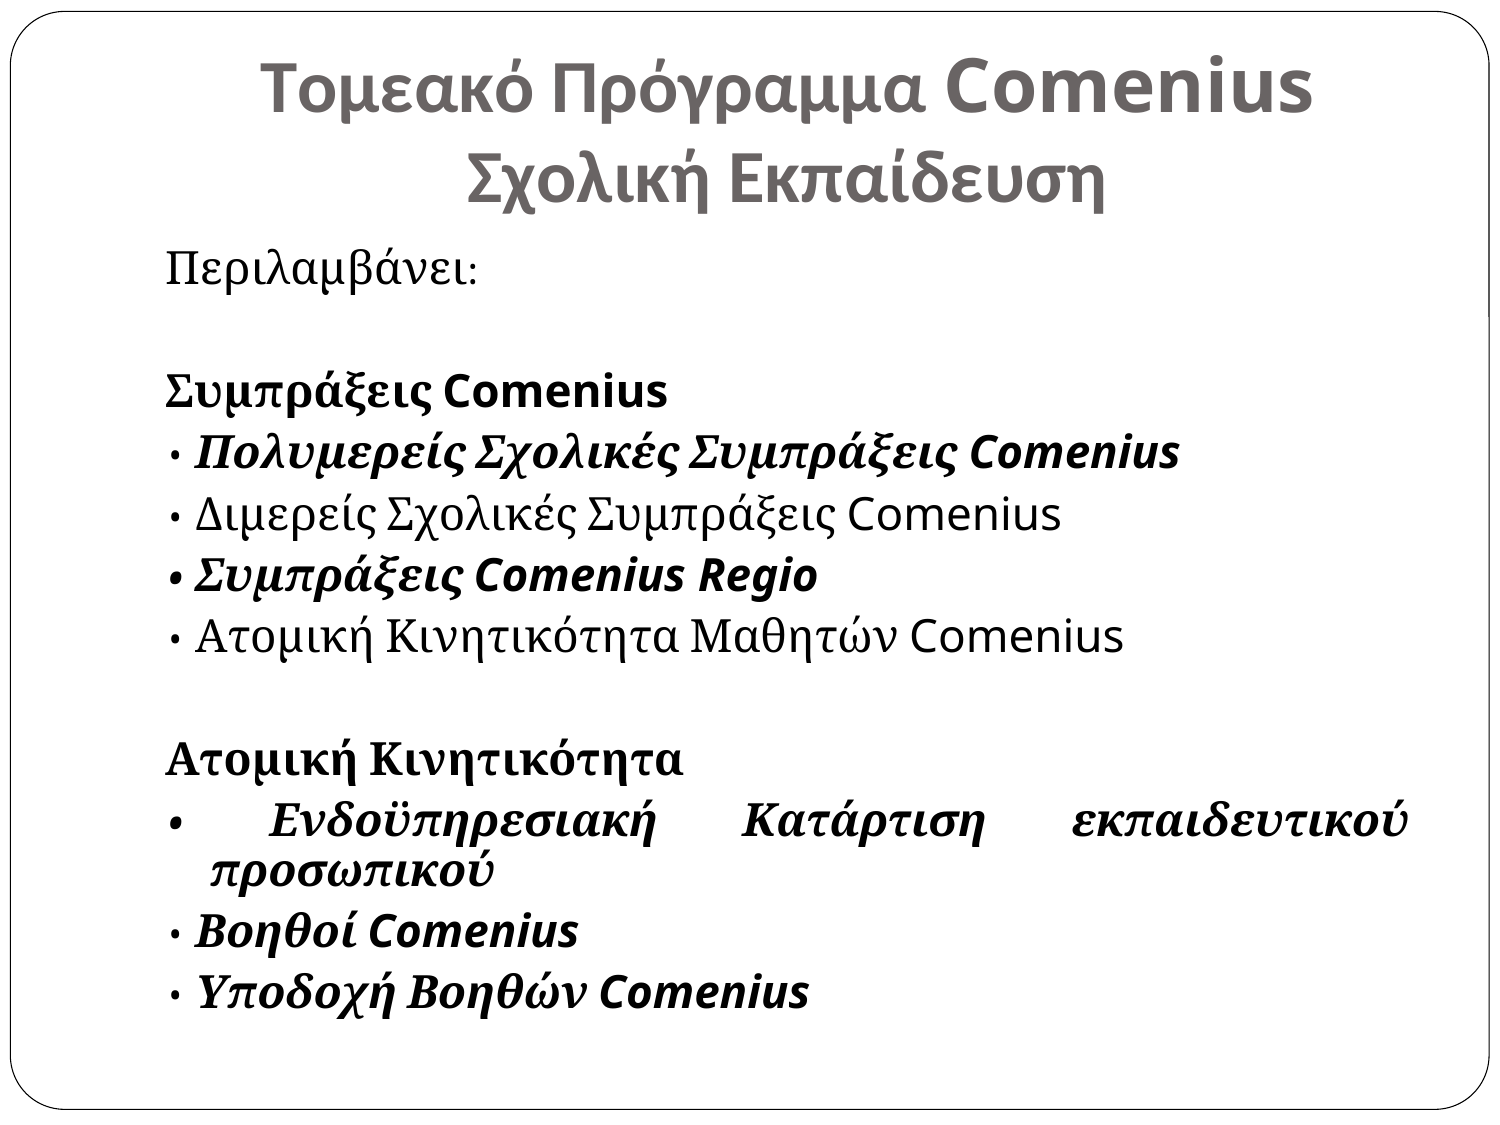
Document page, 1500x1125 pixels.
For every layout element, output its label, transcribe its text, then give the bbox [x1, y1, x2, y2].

list Περιλαμβάνει: Συμπράξεις Comenius • Πολυμερείς Σχολικές Συμπράξεις Comenius • Διμερείς Σχολικές Συμπράξεις Comenius • Συμπράξεις Comenius Regio • Ατομική Κινητικότητα Μαθητών Comenius Ατομική Κινητικότητα • Ενδοϋπηρεσιακή Κατάρτιση εκπαιδευτικού προσωπικού • Βοηθοί Comenius • Υποδοχή Βοηθών Comenius [150, 237, 1426, 988]
title Τομεακό Πρόγραμμα Comenius Σχολική Εκπαίδευση [150, 29, 1426, 233]
